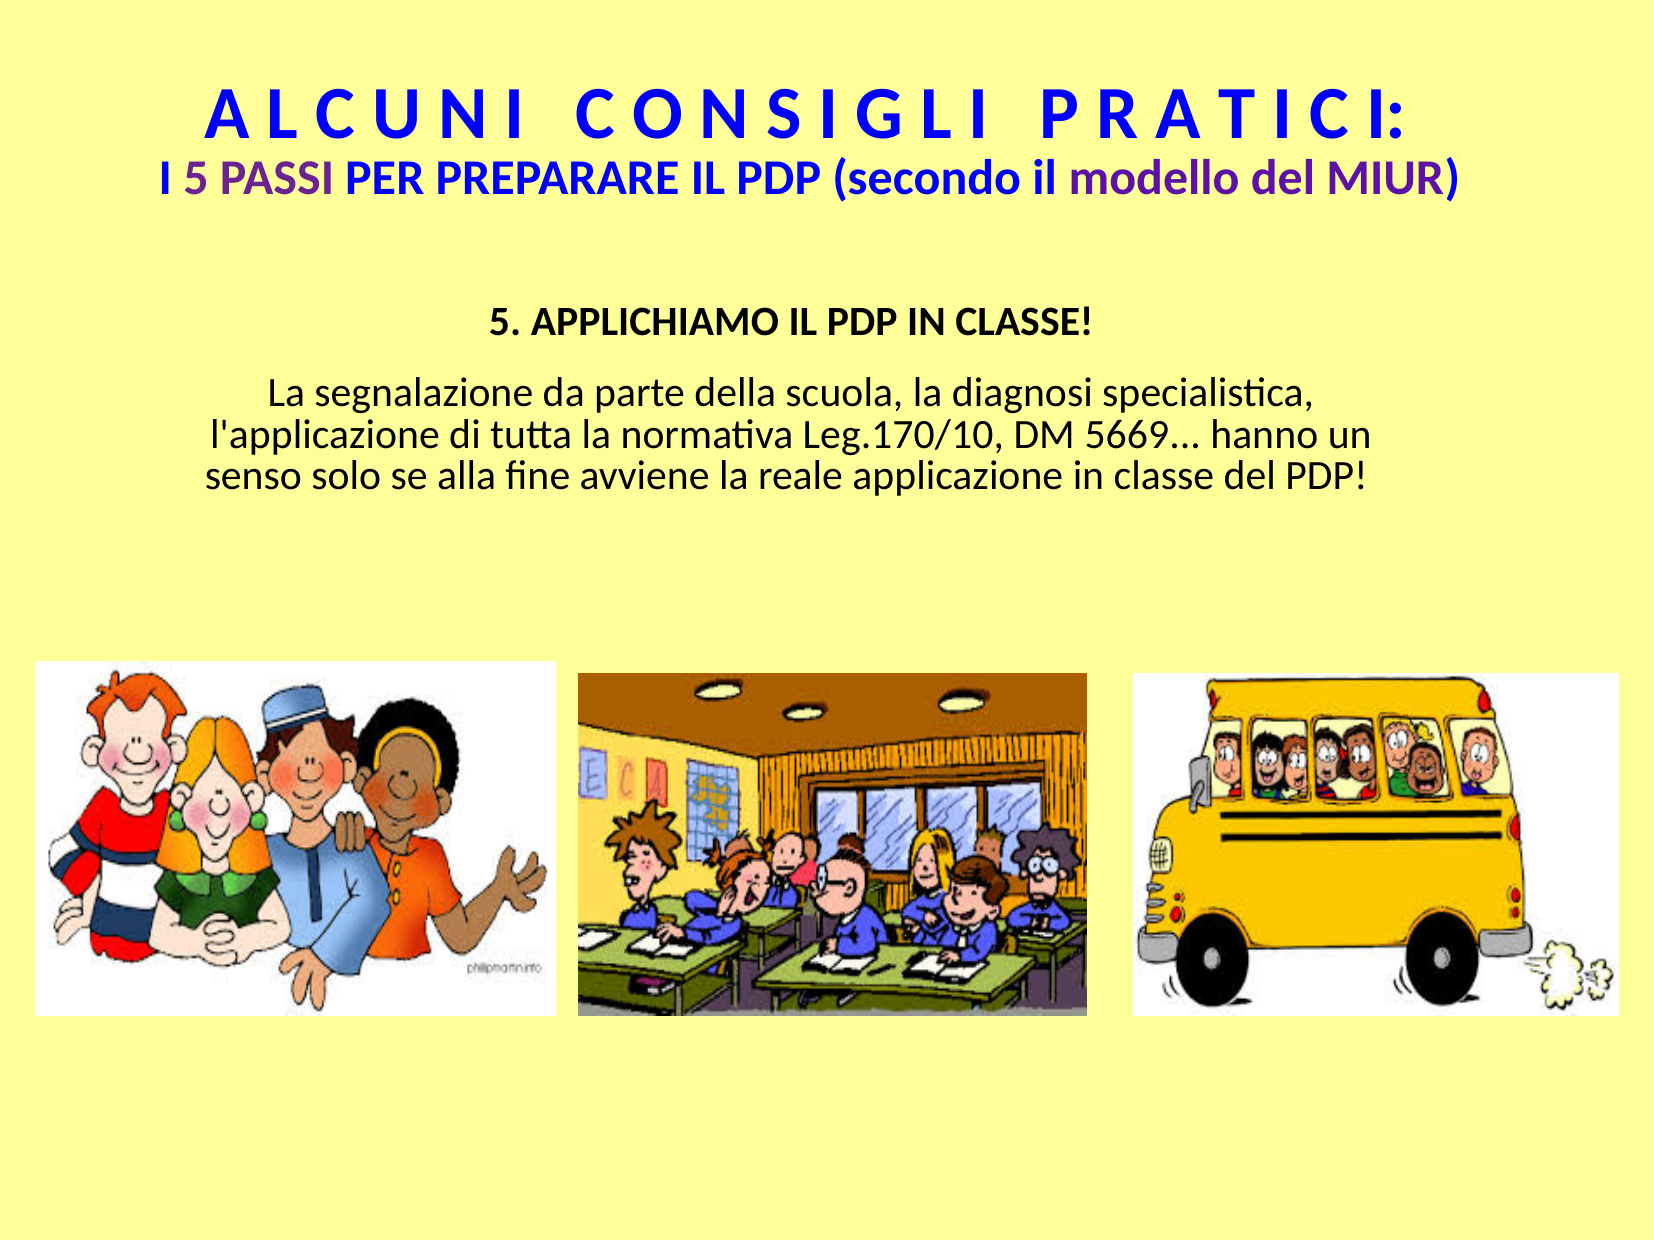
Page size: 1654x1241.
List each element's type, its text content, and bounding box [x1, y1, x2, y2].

picture [578, 673, 1087, 1016]
list 5. APPLICHIAMO IL PDP IN CLASSE! La segnalazione da parte della scuola, la diagnosi specialistica, l'applicazione di tutta la normativa Leg.170/10, DM 5669... hanno un senso solo se alla fine avviene la reale applicazione in classe del PDP! [165, 232, 1418, 1241]
title A L C U N I C O N S I G L I P R A T I C I: I 5 PASSI PER PREPARARE IL PDP (secondo il modello del MIUR) [70, 40, 1560, 249]
picture [35, 661, 556, 1016]
picture [1133, 673, 1619, 1016]
